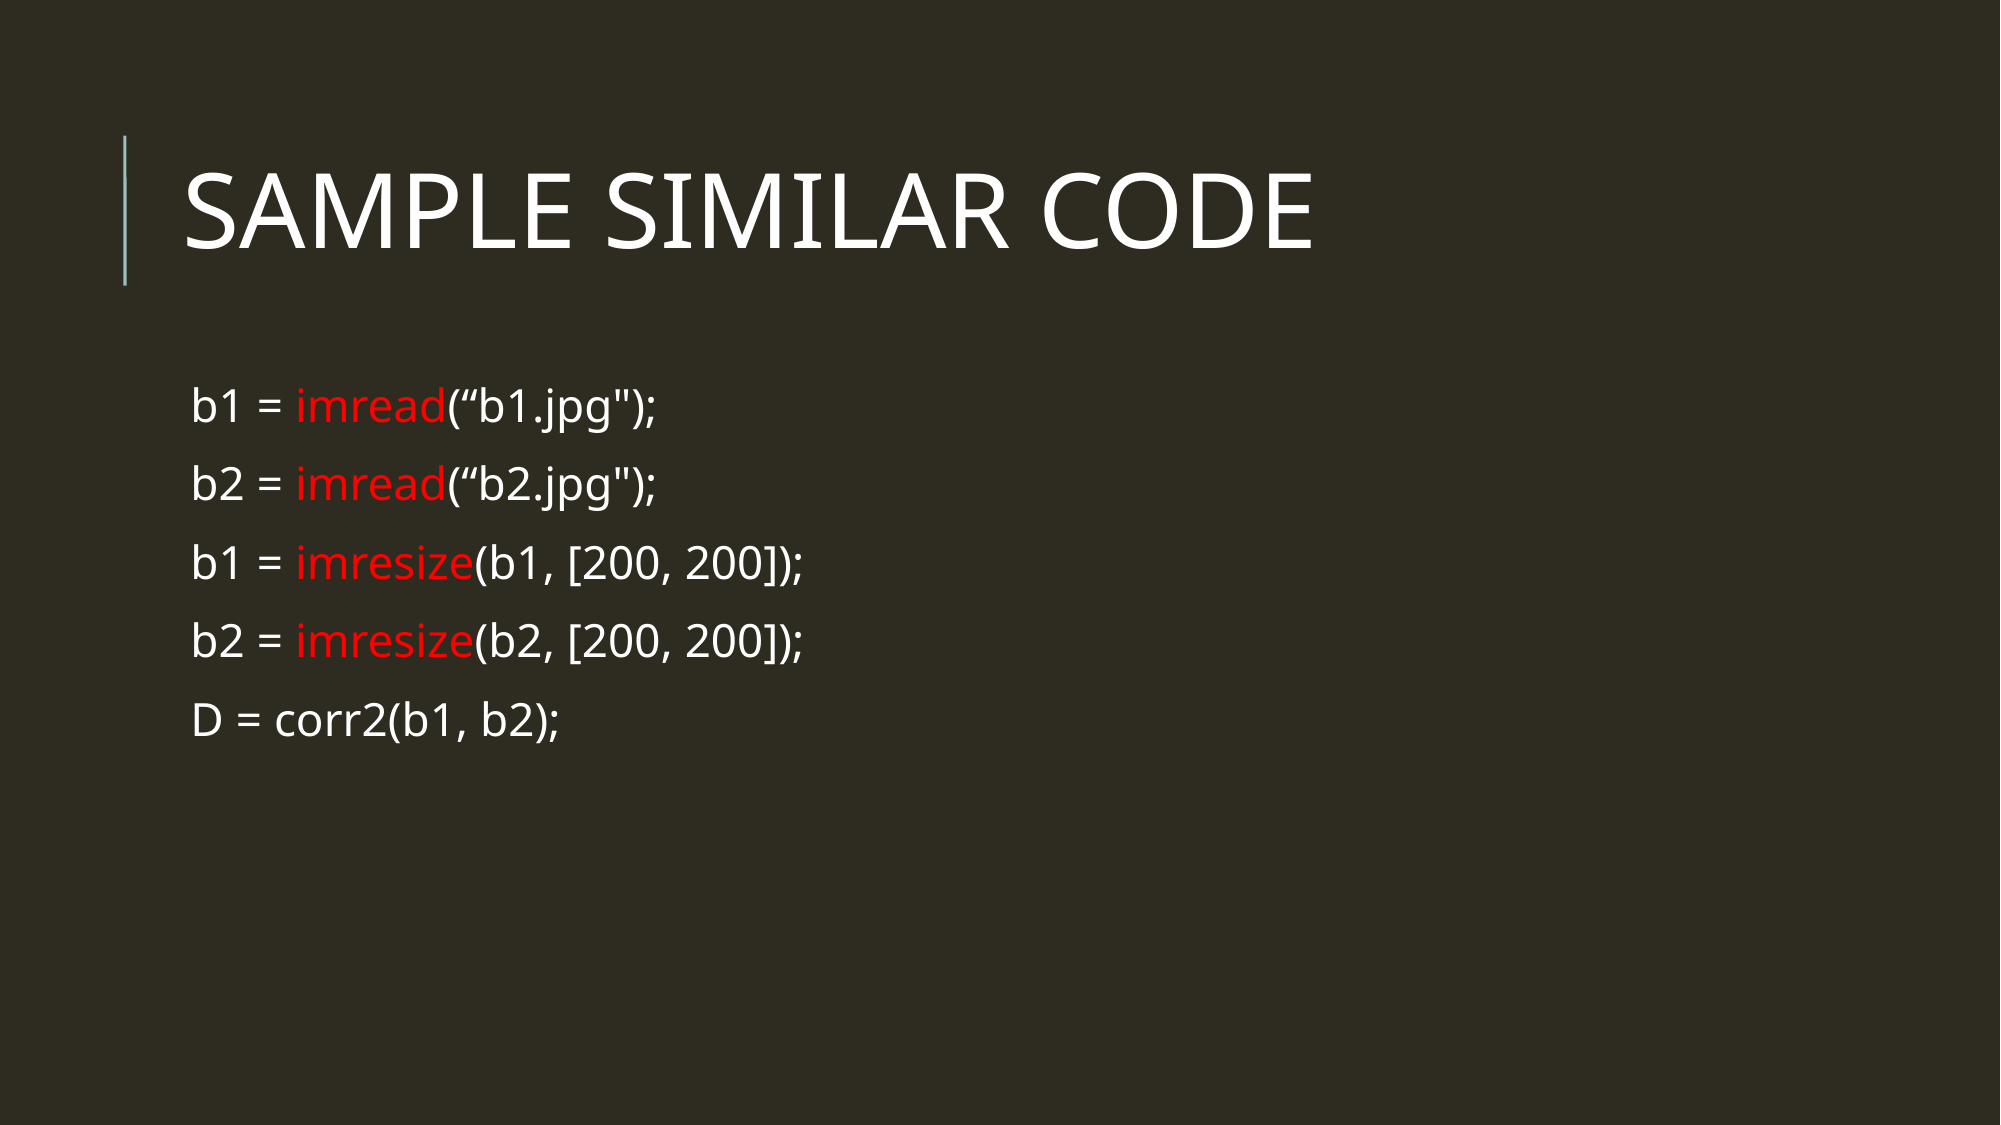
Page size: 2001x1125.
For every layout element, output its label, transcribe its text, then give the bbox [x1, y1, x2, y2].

list b1 = imread(“b1.jpg"); b2 = imread(“b2.jpg"); b1 = imresize(b1, [200, 200]); b2 = imresize(b2, [200, 200]); D = corr2(b1, b2); [168, 375, 1763, 1035]
title SAMPLE SIMILAR CODE [168, 96, 1763, 342]
